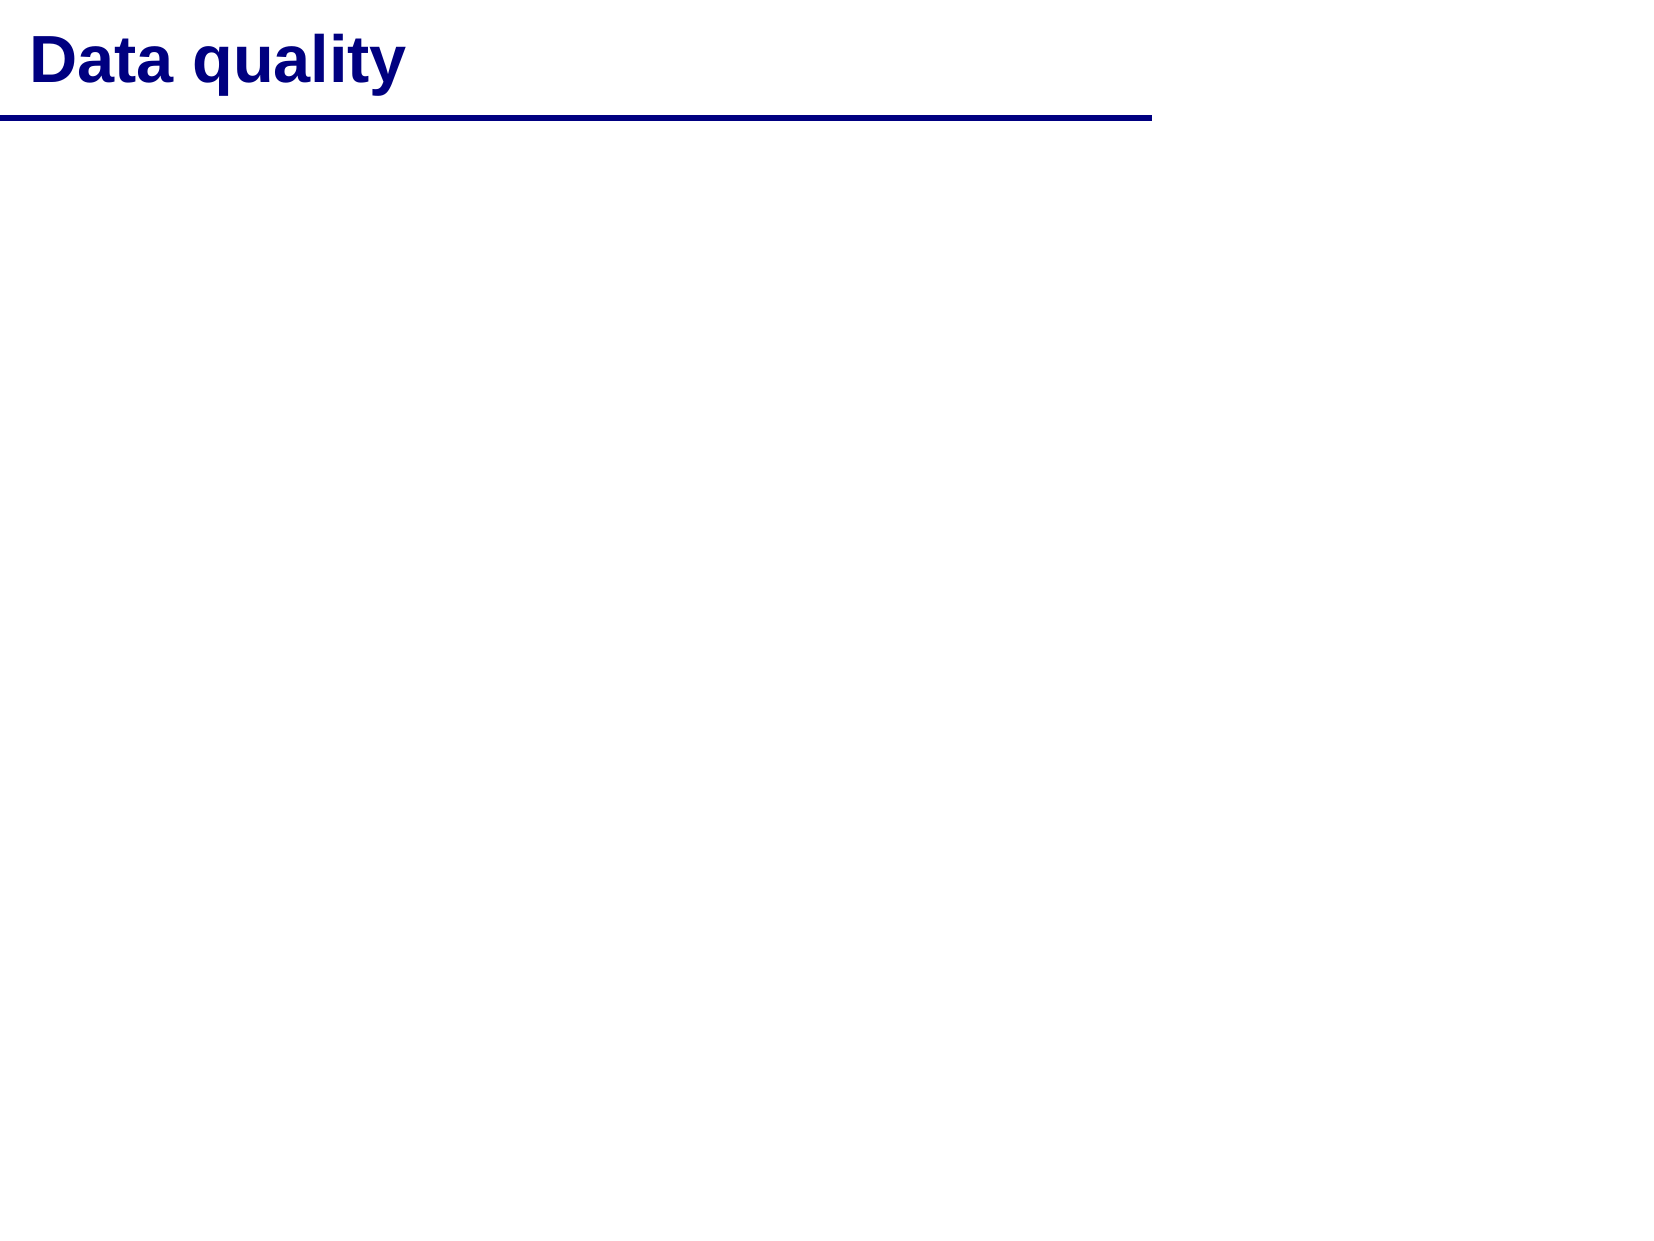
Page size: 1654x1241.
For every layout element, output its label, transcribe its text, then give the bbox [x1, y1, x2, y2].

title Data quality [29, 0, 1625, 119]
